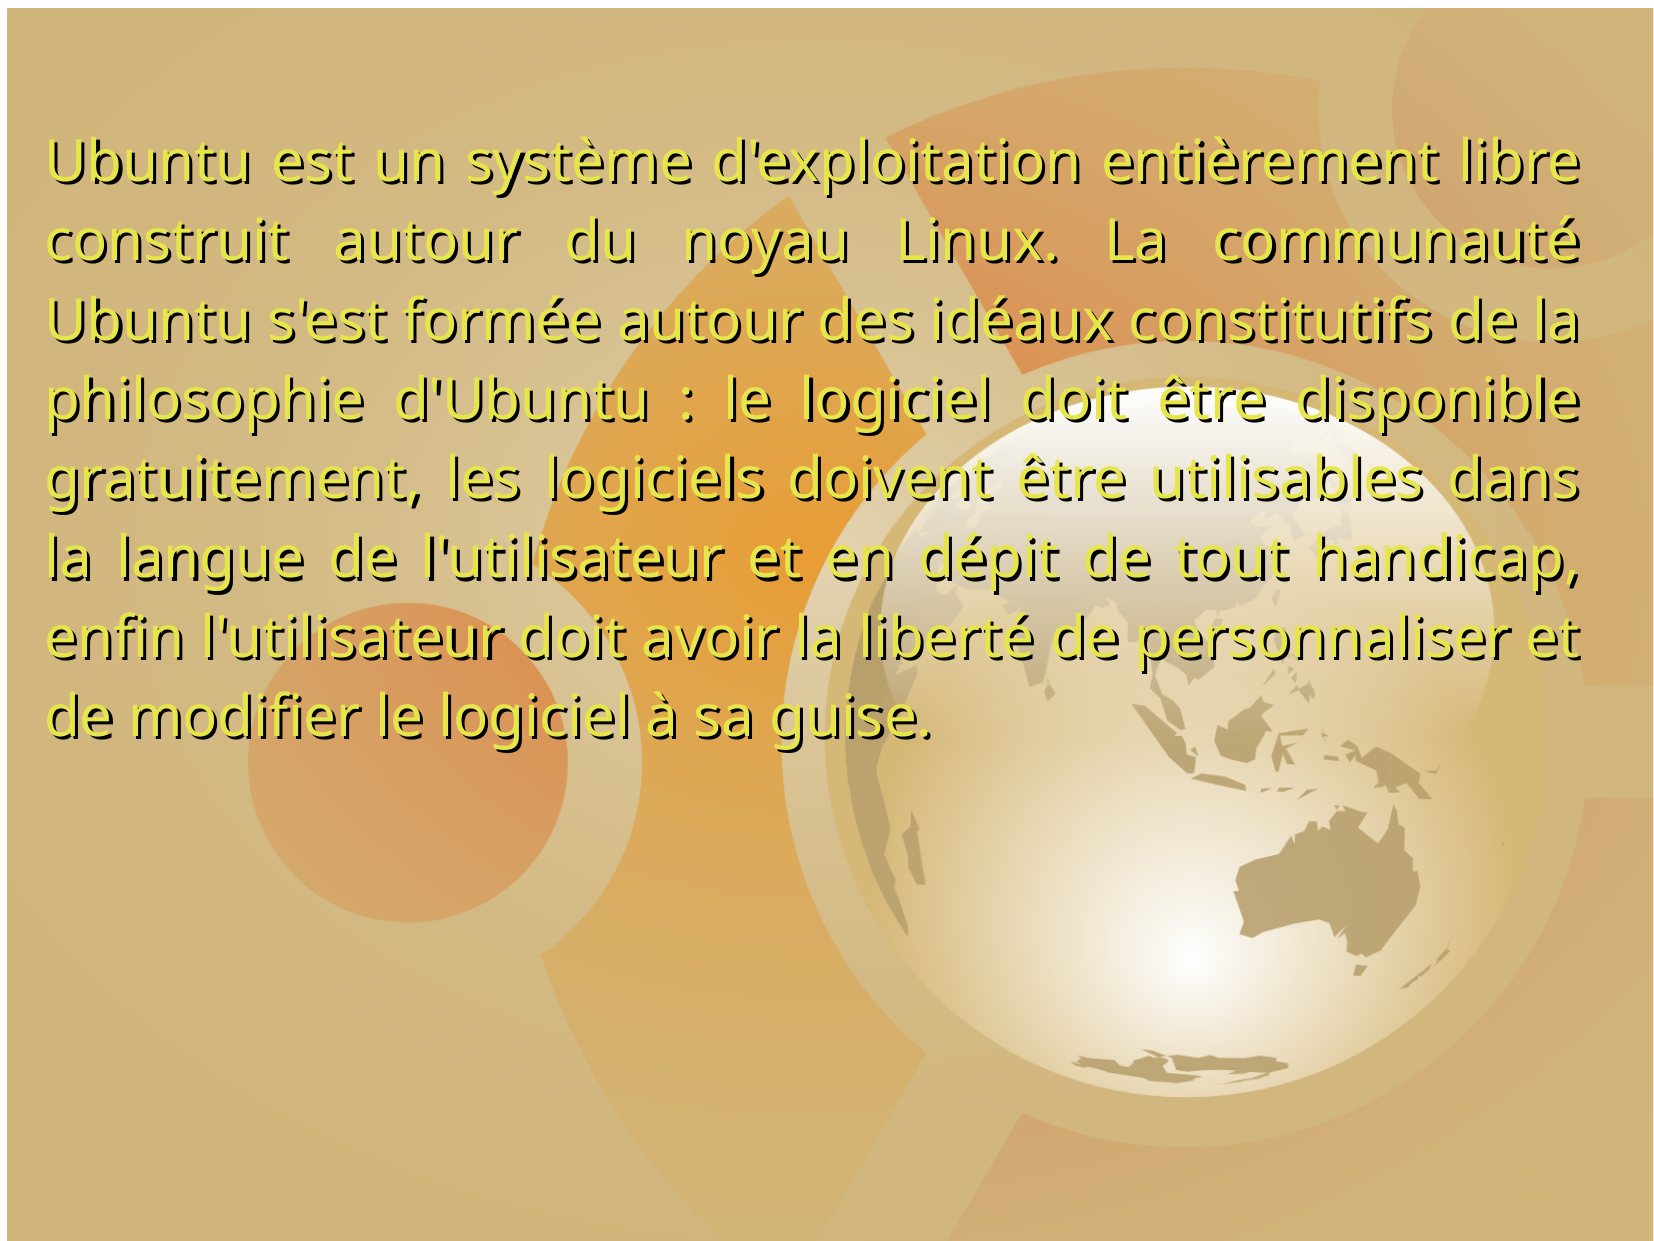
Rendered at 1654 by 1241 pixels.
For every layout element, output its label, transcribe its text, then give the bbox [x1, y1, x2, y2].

text_box Ubuntu est un système d'exploitation entièrement libre construit autour du noyau Linux. La communauté Ubuntu s'est formée autour des idéaux constitutifs de la philosophie d'Ubuntu : le logiciel doit être disponible gratuitement, les logiciels doivent être utilisables dans la langue de l'utilisateur et en dépit de tout handicap, enfin l'utilisateur doit avoir la liberté de personnaliser et de modifier le logiciel à sa guise. [29, 112, 1595, 1159]
picture [7, 8, 1654, 1241]
